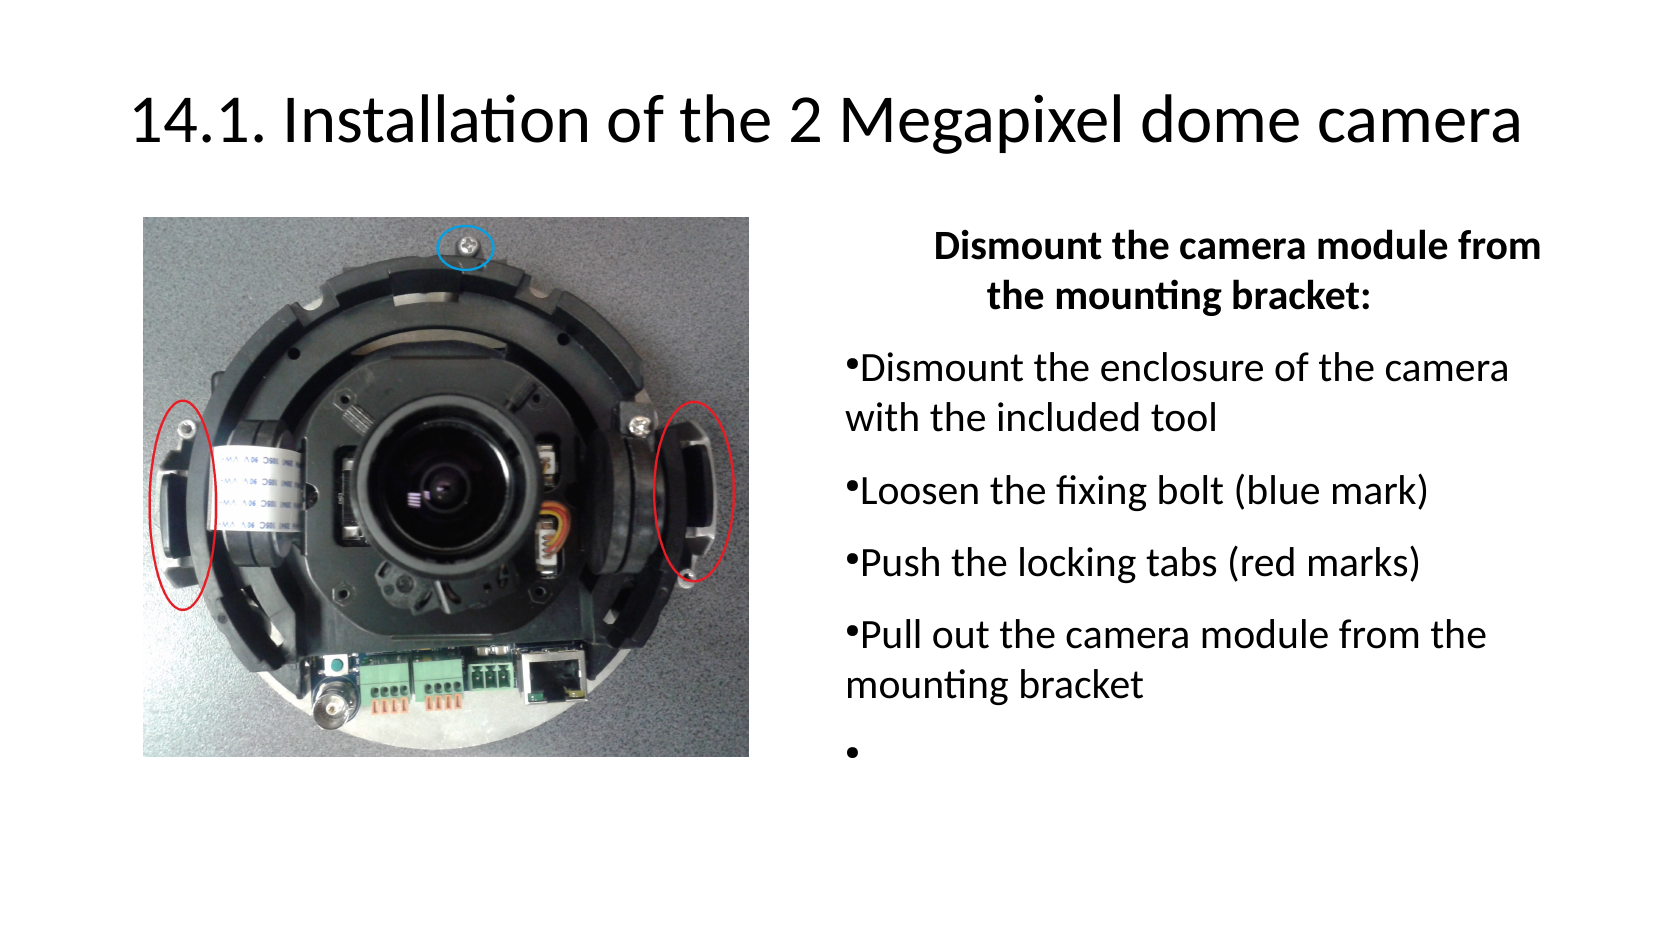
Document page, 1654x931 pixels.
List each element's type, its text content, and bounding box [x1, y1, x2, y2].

picture [143, 217, 749, 758]
title 14.1. Installation of the 2 Megapixel dome camera [82, 73, 1571, 157]
list Dismount the camera module from the mounting bracket: Dismount the enclosure of the camera with the included tool Loosen the fixing bolt (blue mark) Push the locking tabs (red marks) Pull out the camera module from the mounting bracket [845, 217, 1572, 758]
